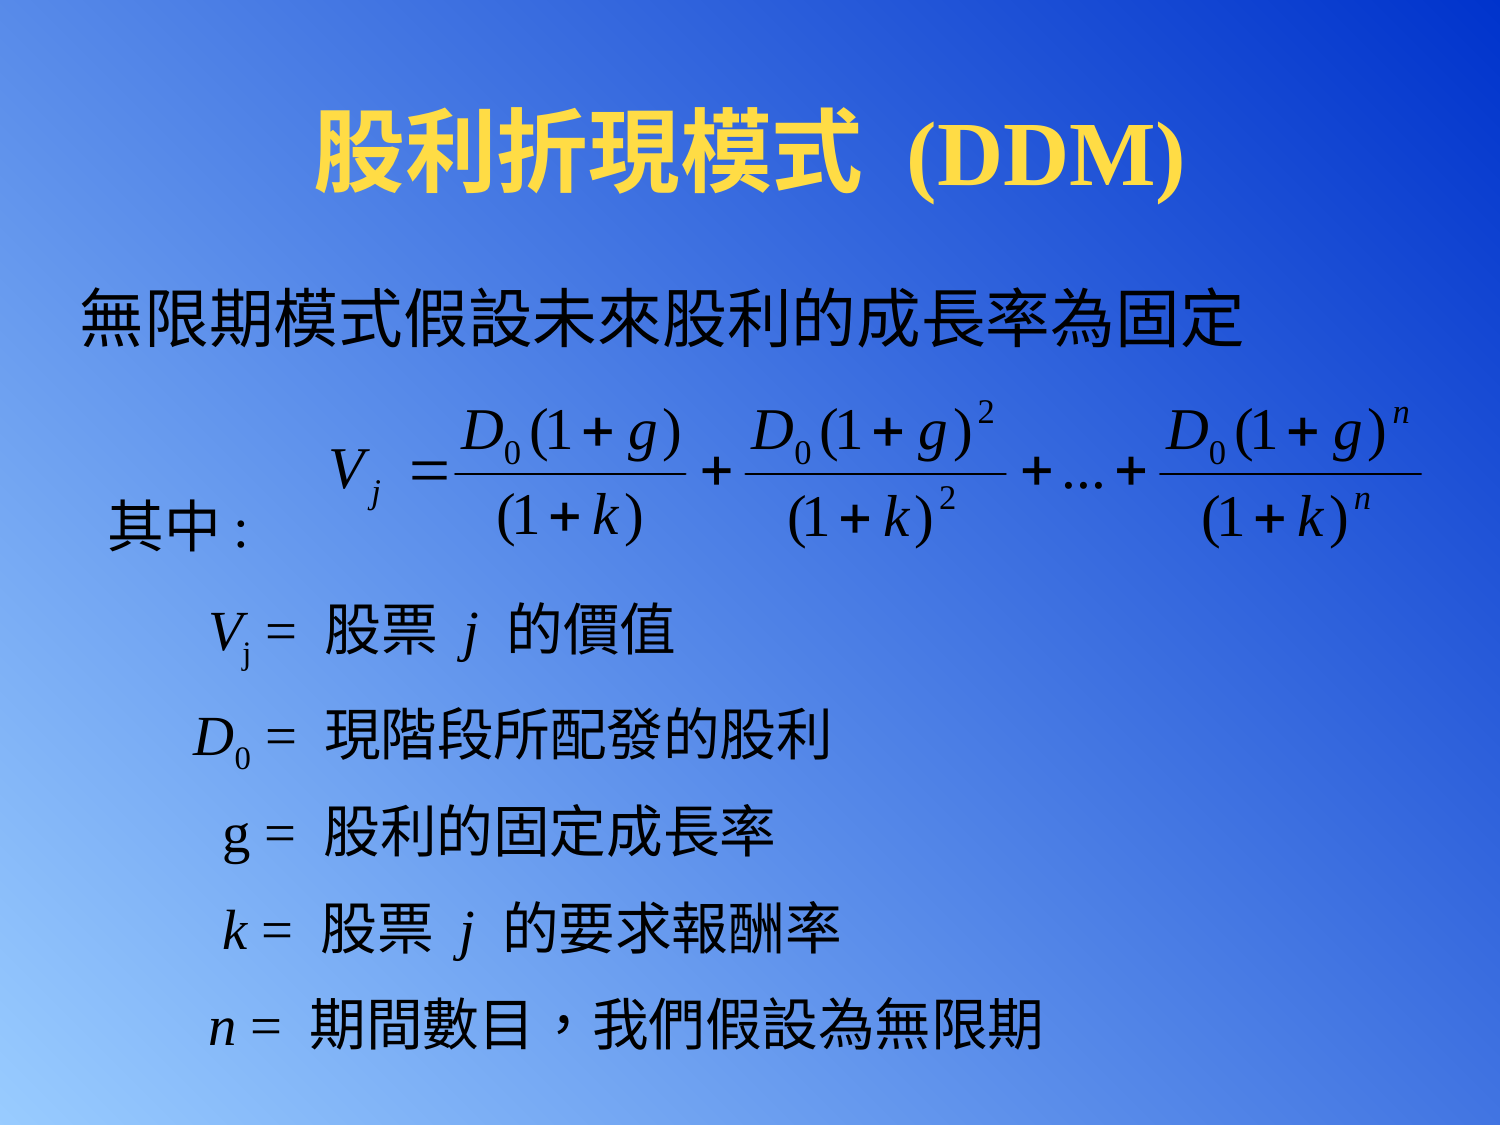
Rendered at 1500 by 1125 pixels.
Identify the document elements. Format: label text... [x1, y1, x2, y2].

title 股利折現模式 (DDM) [53, 54, 1447, 243]
list 無限期模式假設未來股利的成長率為固定 其中: Vj = 股票 j 的價值 D0 = 現階段所配發的股利 g = 股利的固定成長率 k = 股票 j 的要求報酬率 n = 期間數目，我們假設為無限期 [64, 278, 1410, 1067]
chart [324, 385, 1435, 563]
